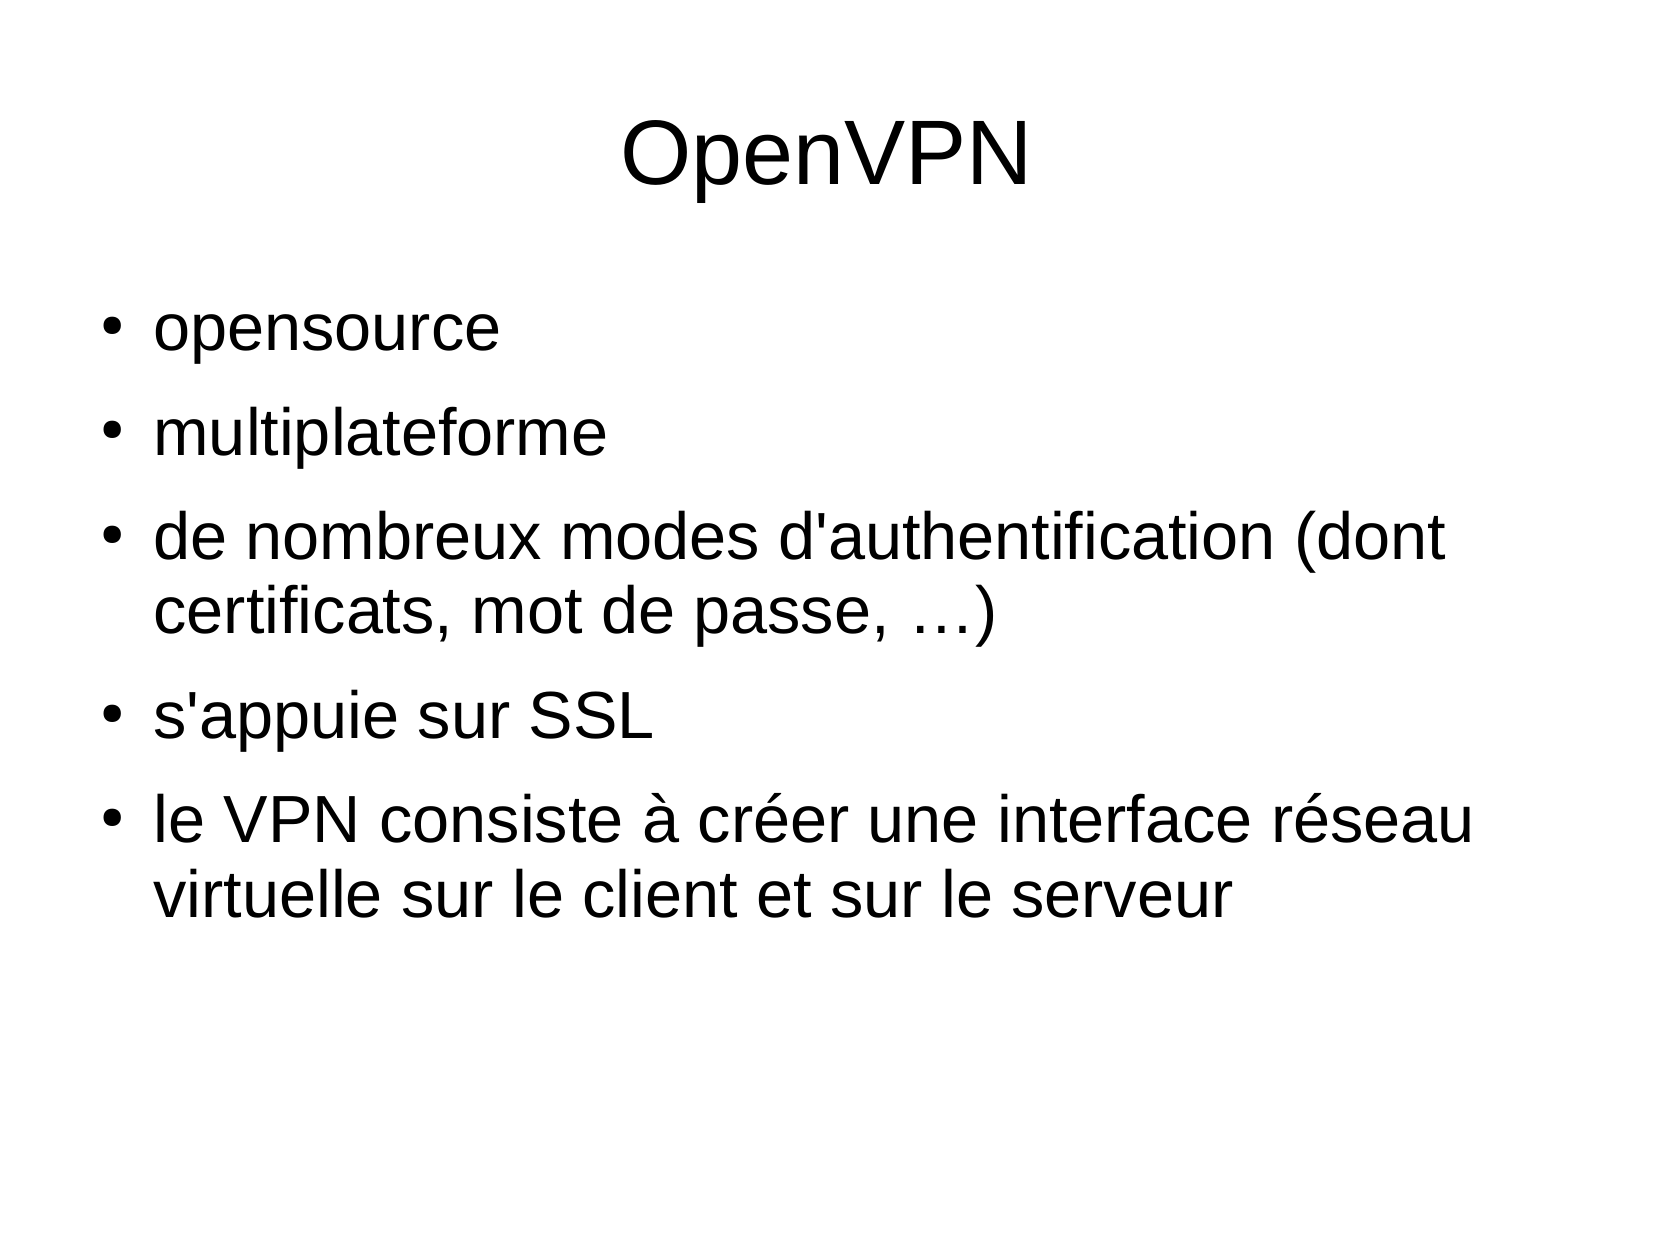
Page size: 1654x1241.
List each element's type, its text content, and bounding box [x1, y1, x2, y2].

list opensource multiplateforme de nombreux modes d'authentification (dont certificats, mot de passe, …) s'appuie sur SSL le VPN consiste à créer une interface réseau virtuelle sur le client et sur le serveur [82, 290, 1538, 1010]
title OpenVPN [82, 49, 1571, 257]
